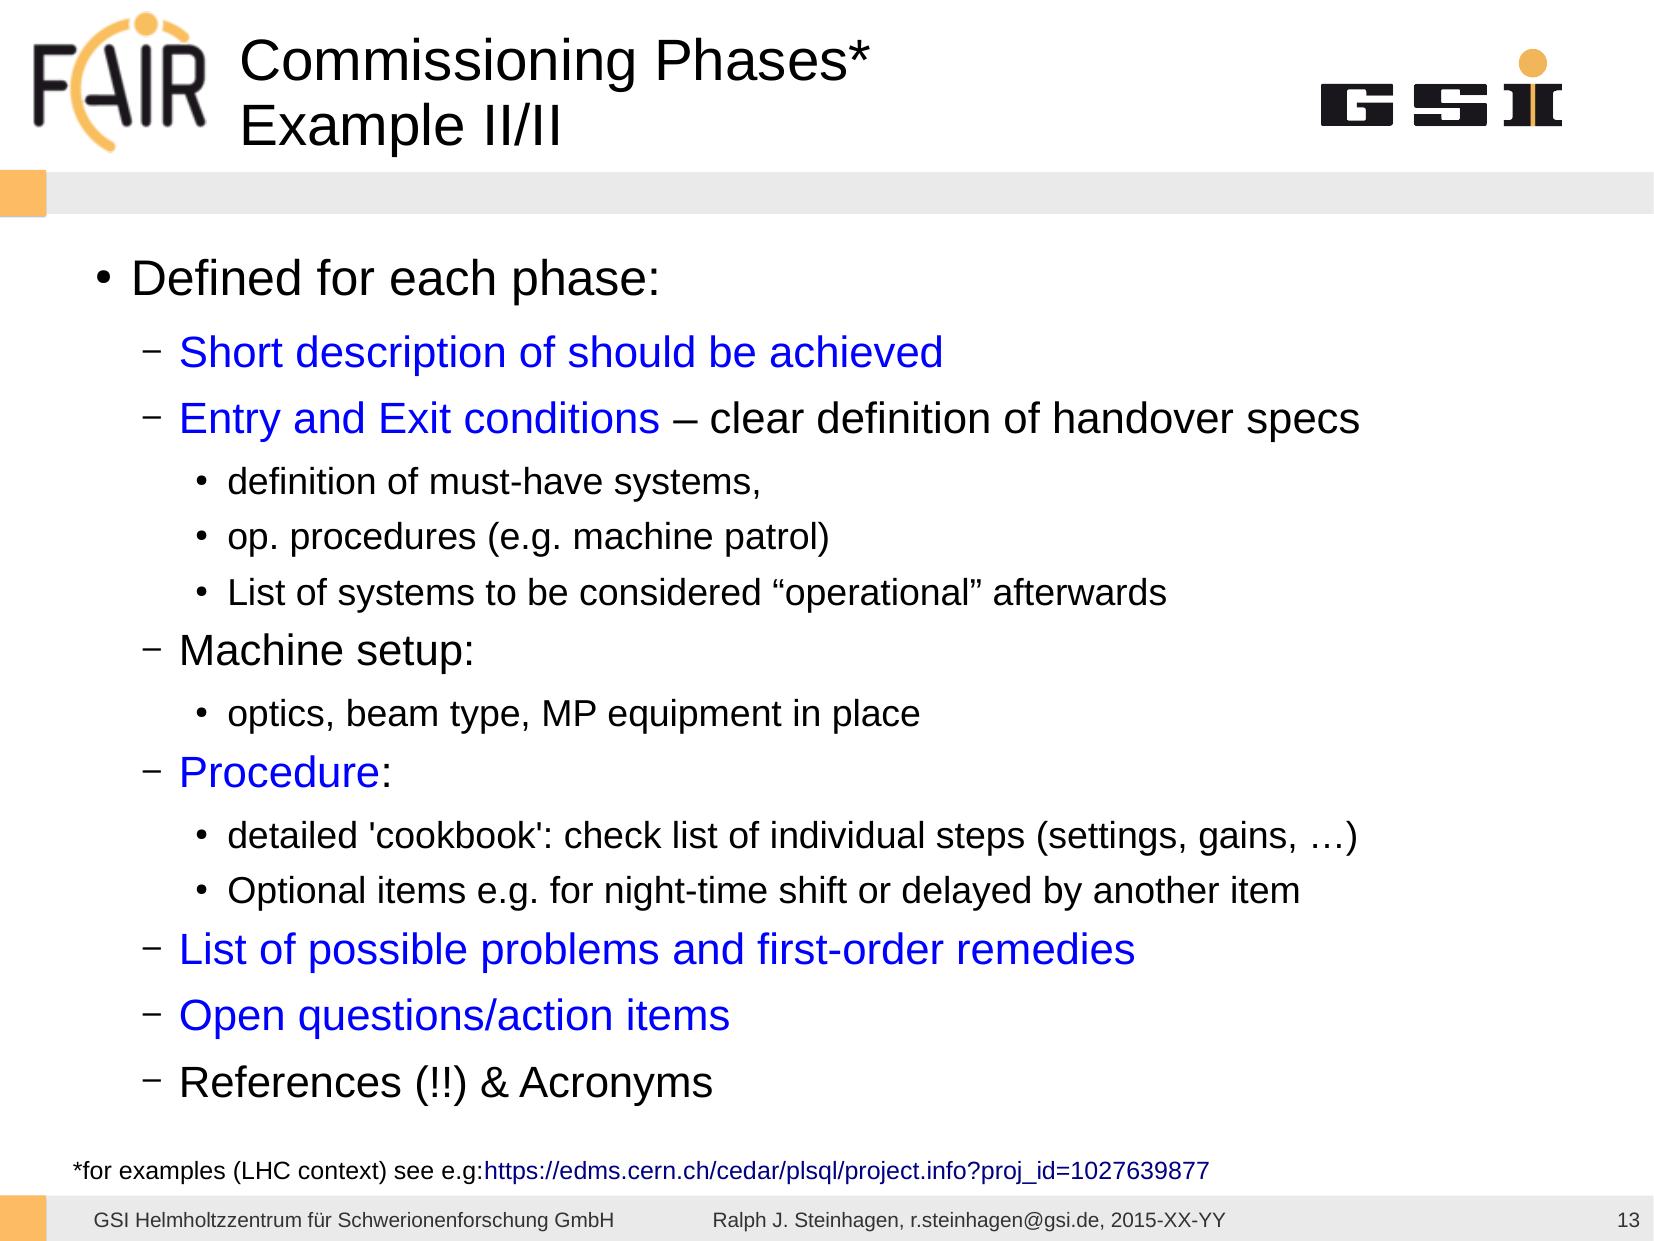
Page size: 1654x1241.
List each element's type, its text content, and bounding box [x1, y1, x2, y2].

title Commissioning Phases* Example II/II [239, 23, 1301, 162]
list Defined for each phase: Short description of should be achieved Entry and Exit conditions – clear definition of handover specs definition of must-have systems, op. procedures (e.g. machine patrol) List of systems to be considered “operational” afterwards Machine setup: optics, beam type, MP equipment in place Procedure: detailed 'cookbook': check list of individual steps (settings, gains, …) Optional items e.g. for night-time shift or delayed by another item List of possible problems and first-order remedies Open questions/action items References (!!) & Acronyms [82, 249, 1571, 1117]
picture [1319, 46, 1564, 129]
picture [33, 10, 207, 155]
text_box *for examples (LHC context) see e.g:https://edms.cern.ch/cedar/plsql/project.info?proj_id=1027639877 [58, 1149, 1411, 1221]
